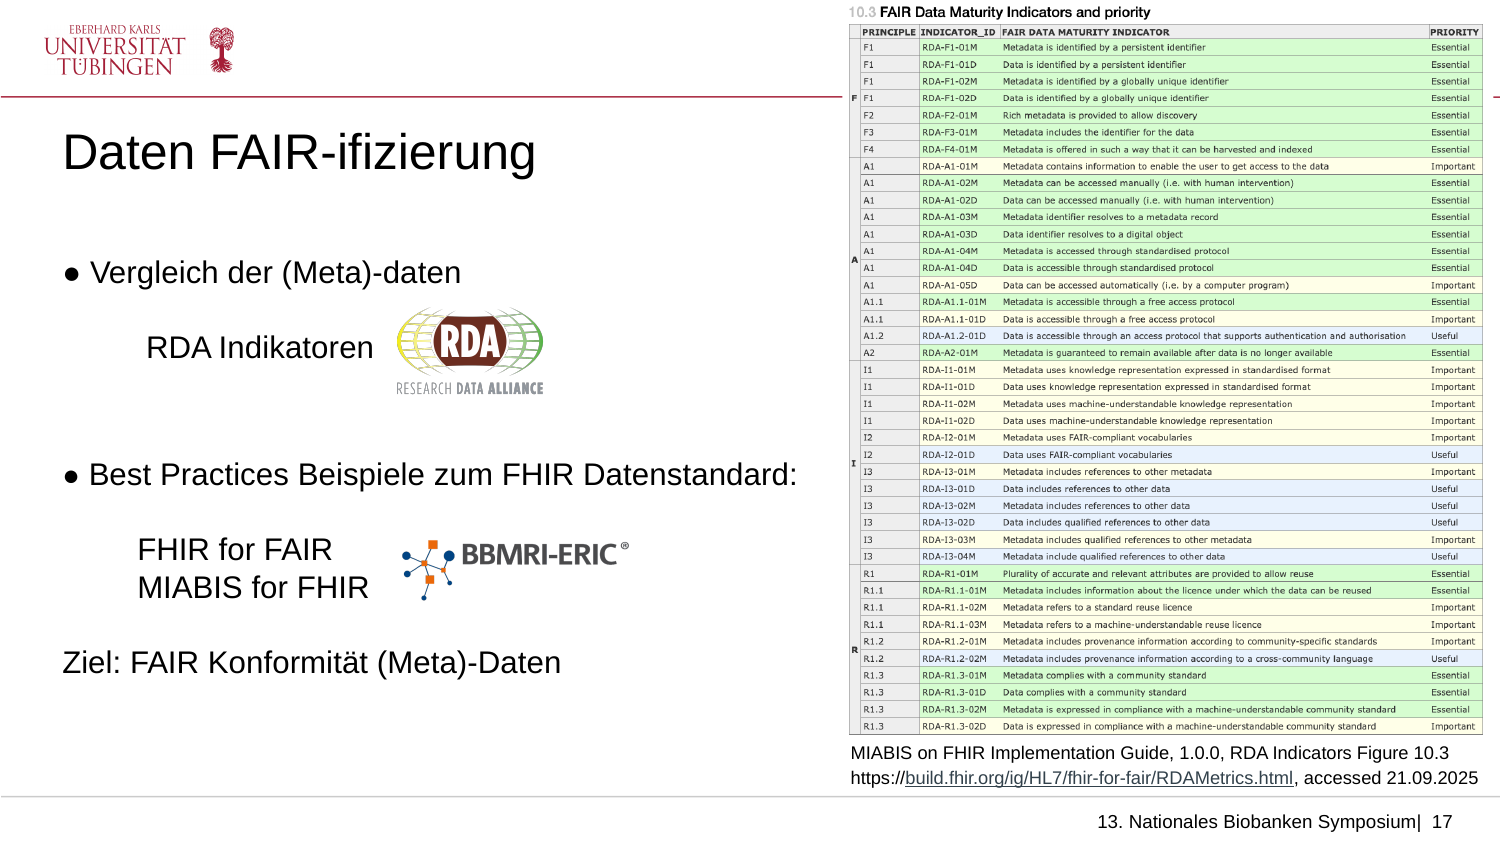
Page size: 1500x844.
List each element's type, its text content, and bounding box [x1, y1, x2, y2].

title Daten FAIR-ifizierung [47, 104, 842, 190]
text_box MIABIS on FHIR Implementation Guide, 1.0.0, RDA Indicators Figure 10.3 https://build.fhir.org/ig/HL7/fhir-for-fair/RDAMetrics.html, accessed 21.09.2025 [835, 723, 1500, 804]
list ● Vergleich der (Meta)-daten RDA Indikatoren ● Best Practices Beispiele zum FHIR Datenstandard: FHIR for FAIR MIABIS for FHIR Ziel: FAIR Konformität (Meta)-Daten [47, 237, 842, 797]
picture [378, 491, 649, 642]
picture [44, 25, 234, 75]
picture [388, 235, 552, 466]
picture [842, 0, 1494, 723]
